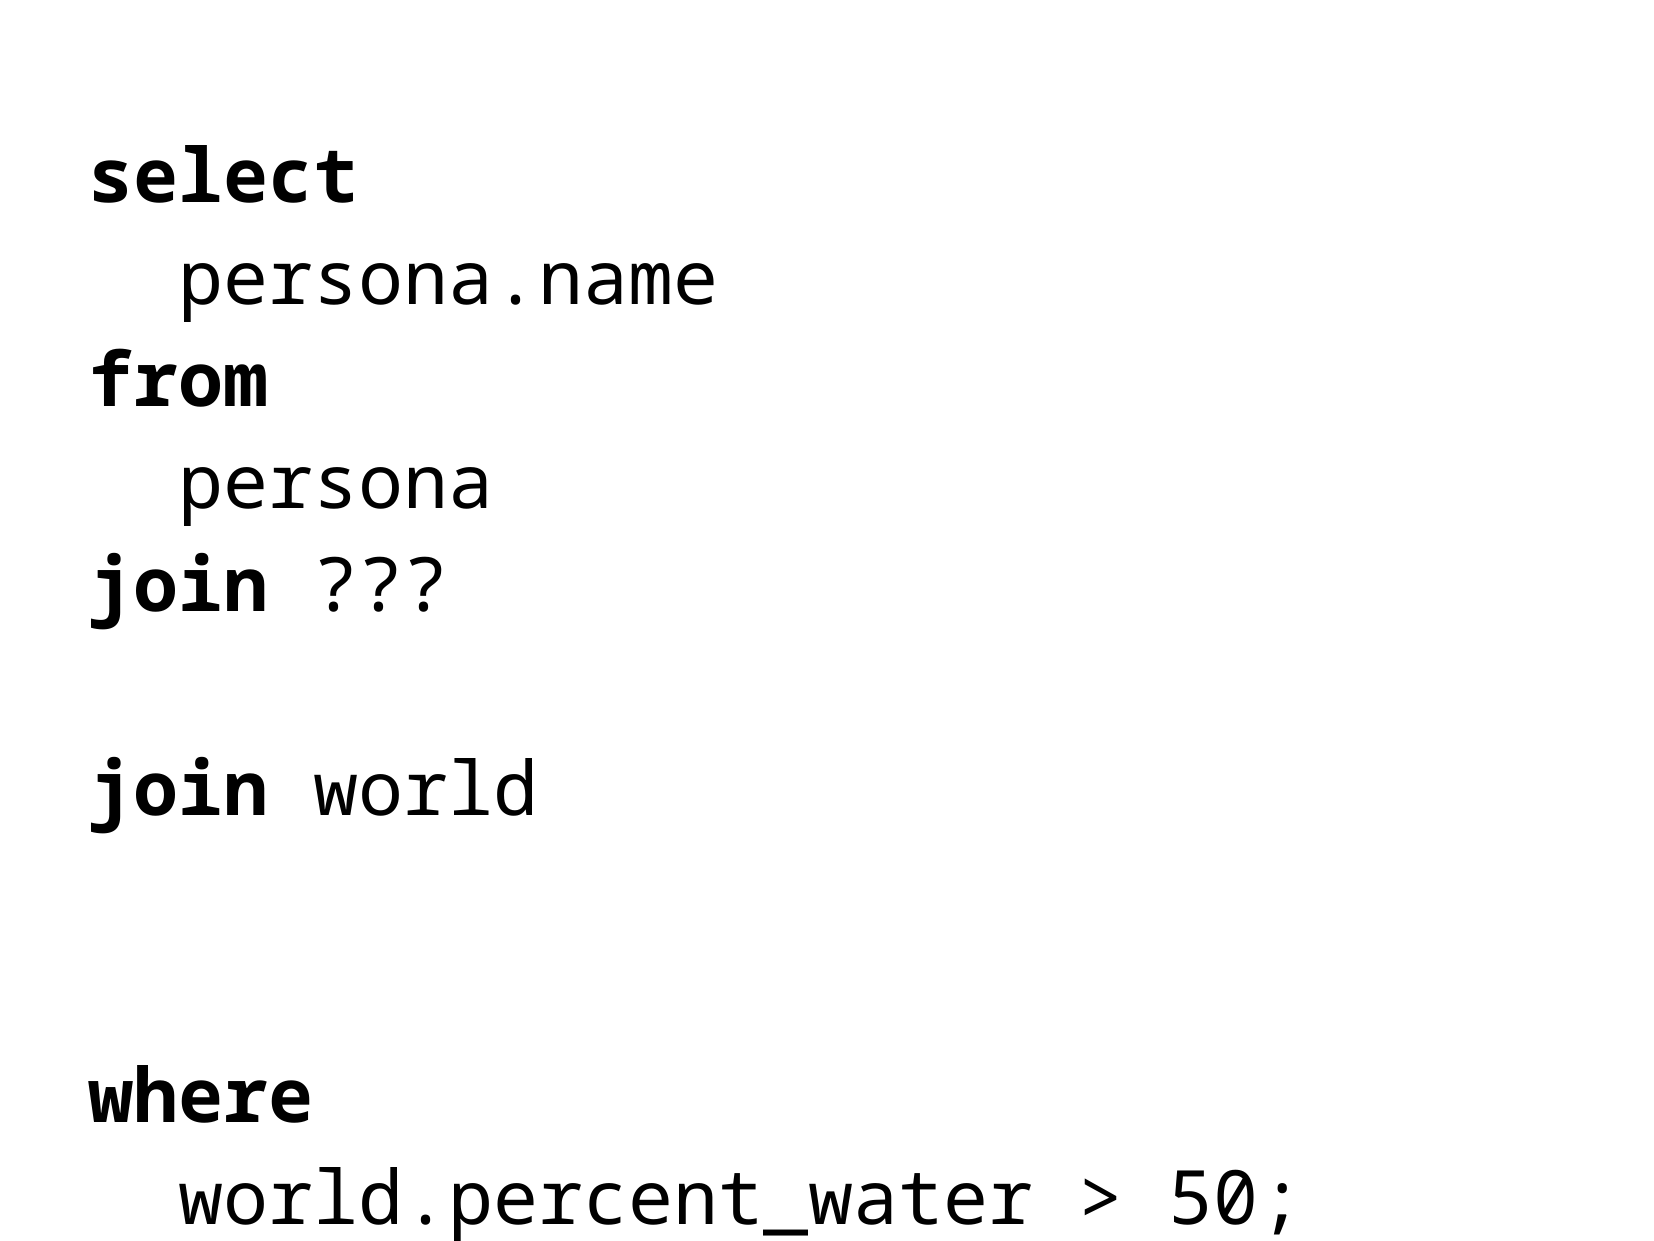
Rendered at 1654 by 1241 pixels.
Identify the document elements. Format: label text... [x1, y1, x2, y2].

subtitle select persona.name from persona join ??? join world where world.percent_water > 50; [88, 121, 1654, 1182]
